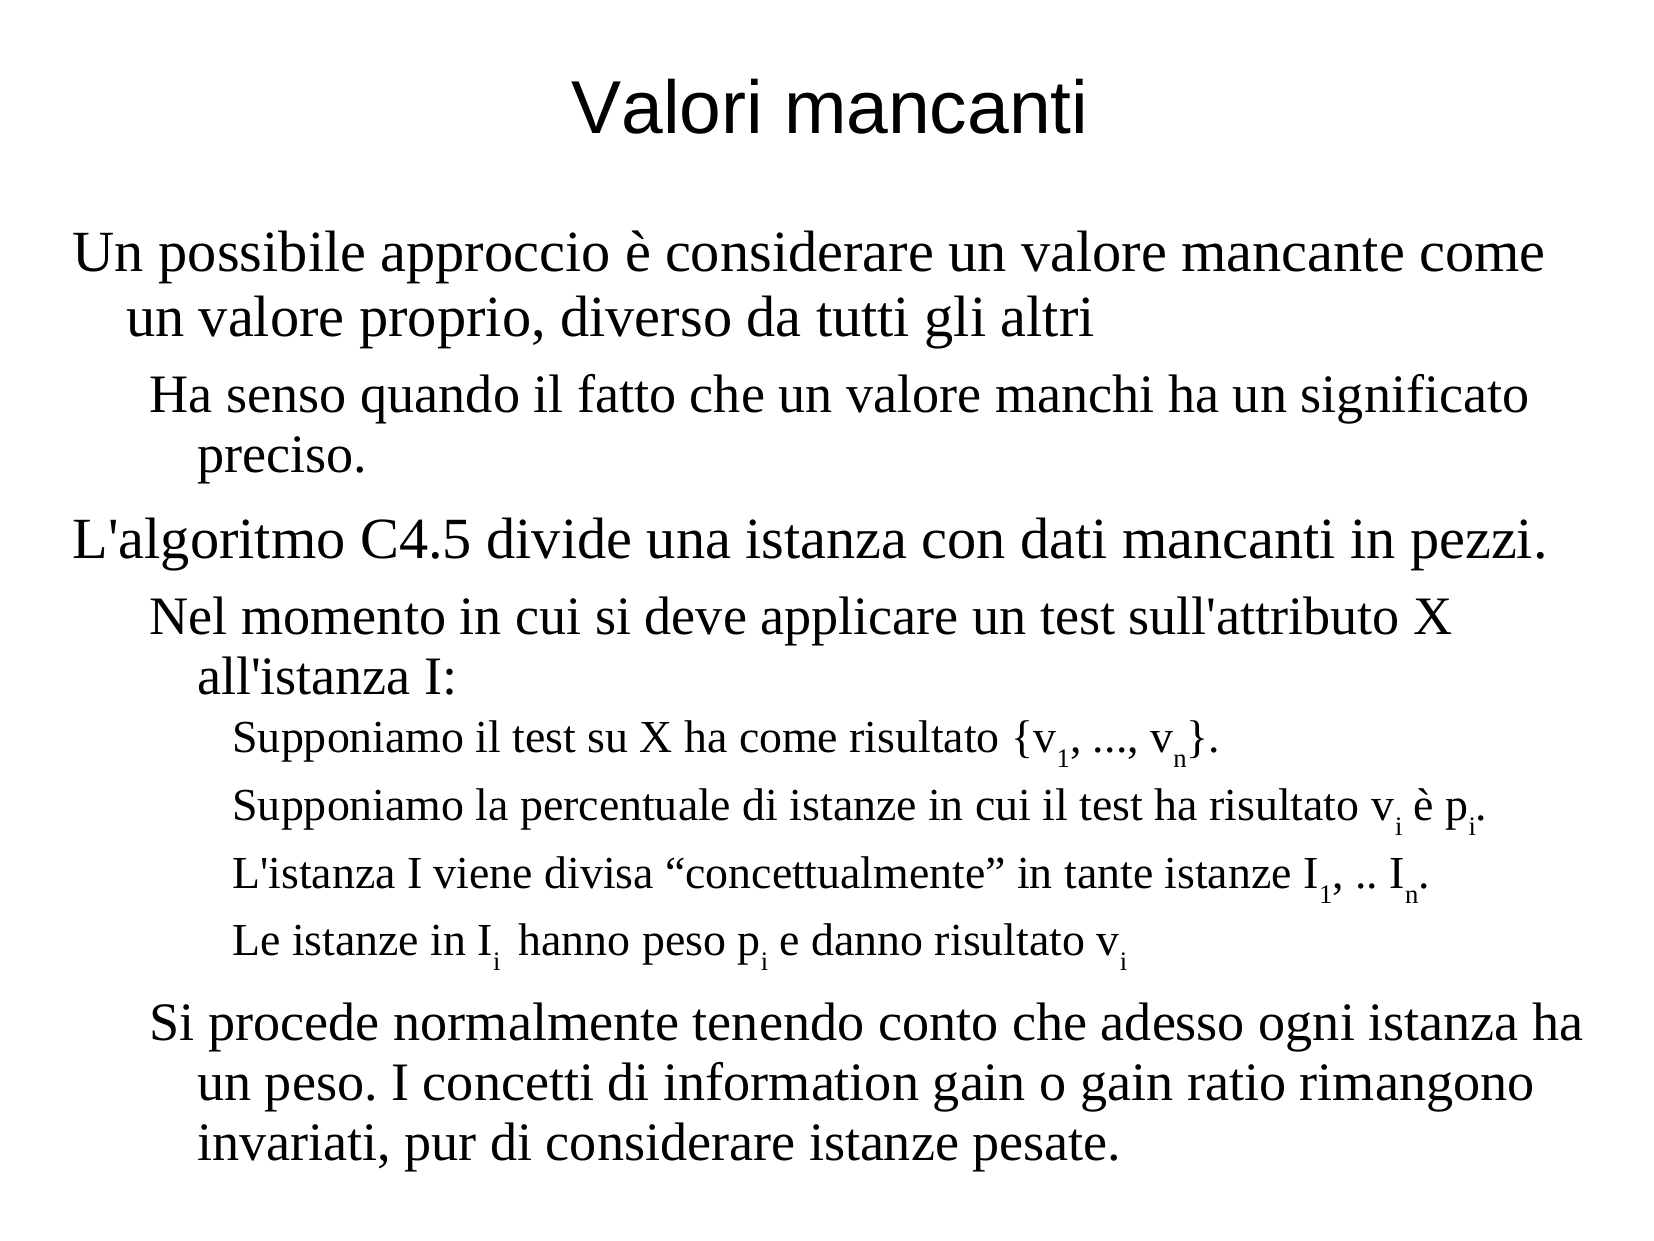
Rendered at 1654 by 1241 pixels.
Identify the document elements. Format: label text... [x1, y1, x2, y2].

list Un possibile approccio è considerare un valore mancante come un valore proprio, diverso da tutti gli altri Ha senso quando il fatto che un valore manchi ha un significato preciso. L'algoritmo C4.5 divide una istanza con dati mancanti in pezzi. Nel momento in cui si deve applicare un test sull'attributo X all'istanza I: Supponiamo il test su X ha come risultato {v1, ..., vn}. Supponiamo la percentuale di istanze in cui il test ha risultato vi è pi. L'istanza I viene divisa “concettualmente” in tante istanze I1, .. In. Le istanze in Ii hanno peso pi e danno risultato vi Si procede normalmente tenendo conto che adesso ogni istanza ha un peso. I concetti di information gain o gain ratio rimangono invariati, pur di considerare istanze pesate. [55, 219, 1605, 1179]
title Valori mancanti [52, 42, 1608, 173]
